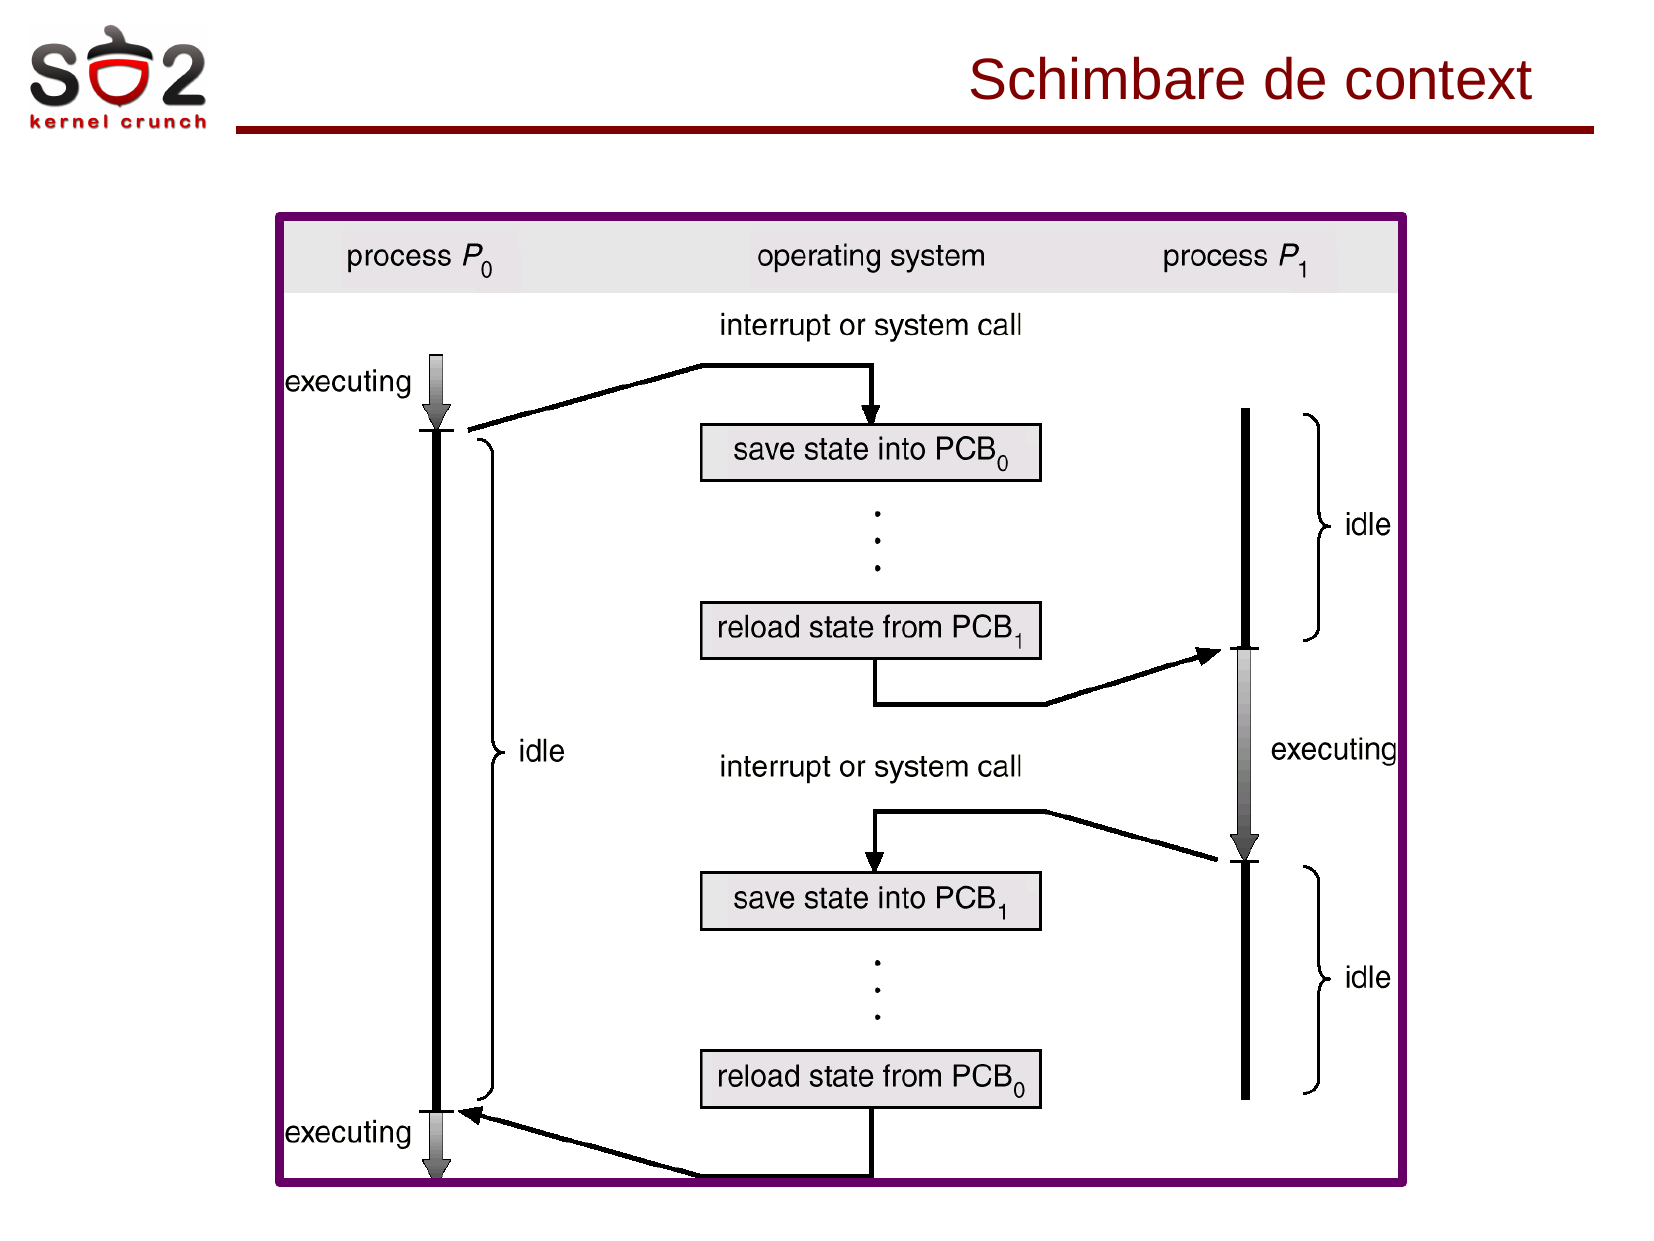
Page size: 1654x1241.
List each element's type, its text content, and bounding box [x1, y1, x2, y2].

picture [284, 221, 1398, 1178]
title Schimbare de context [121, 11, 1534, 148]
picture [29, 23, 121, 130]
